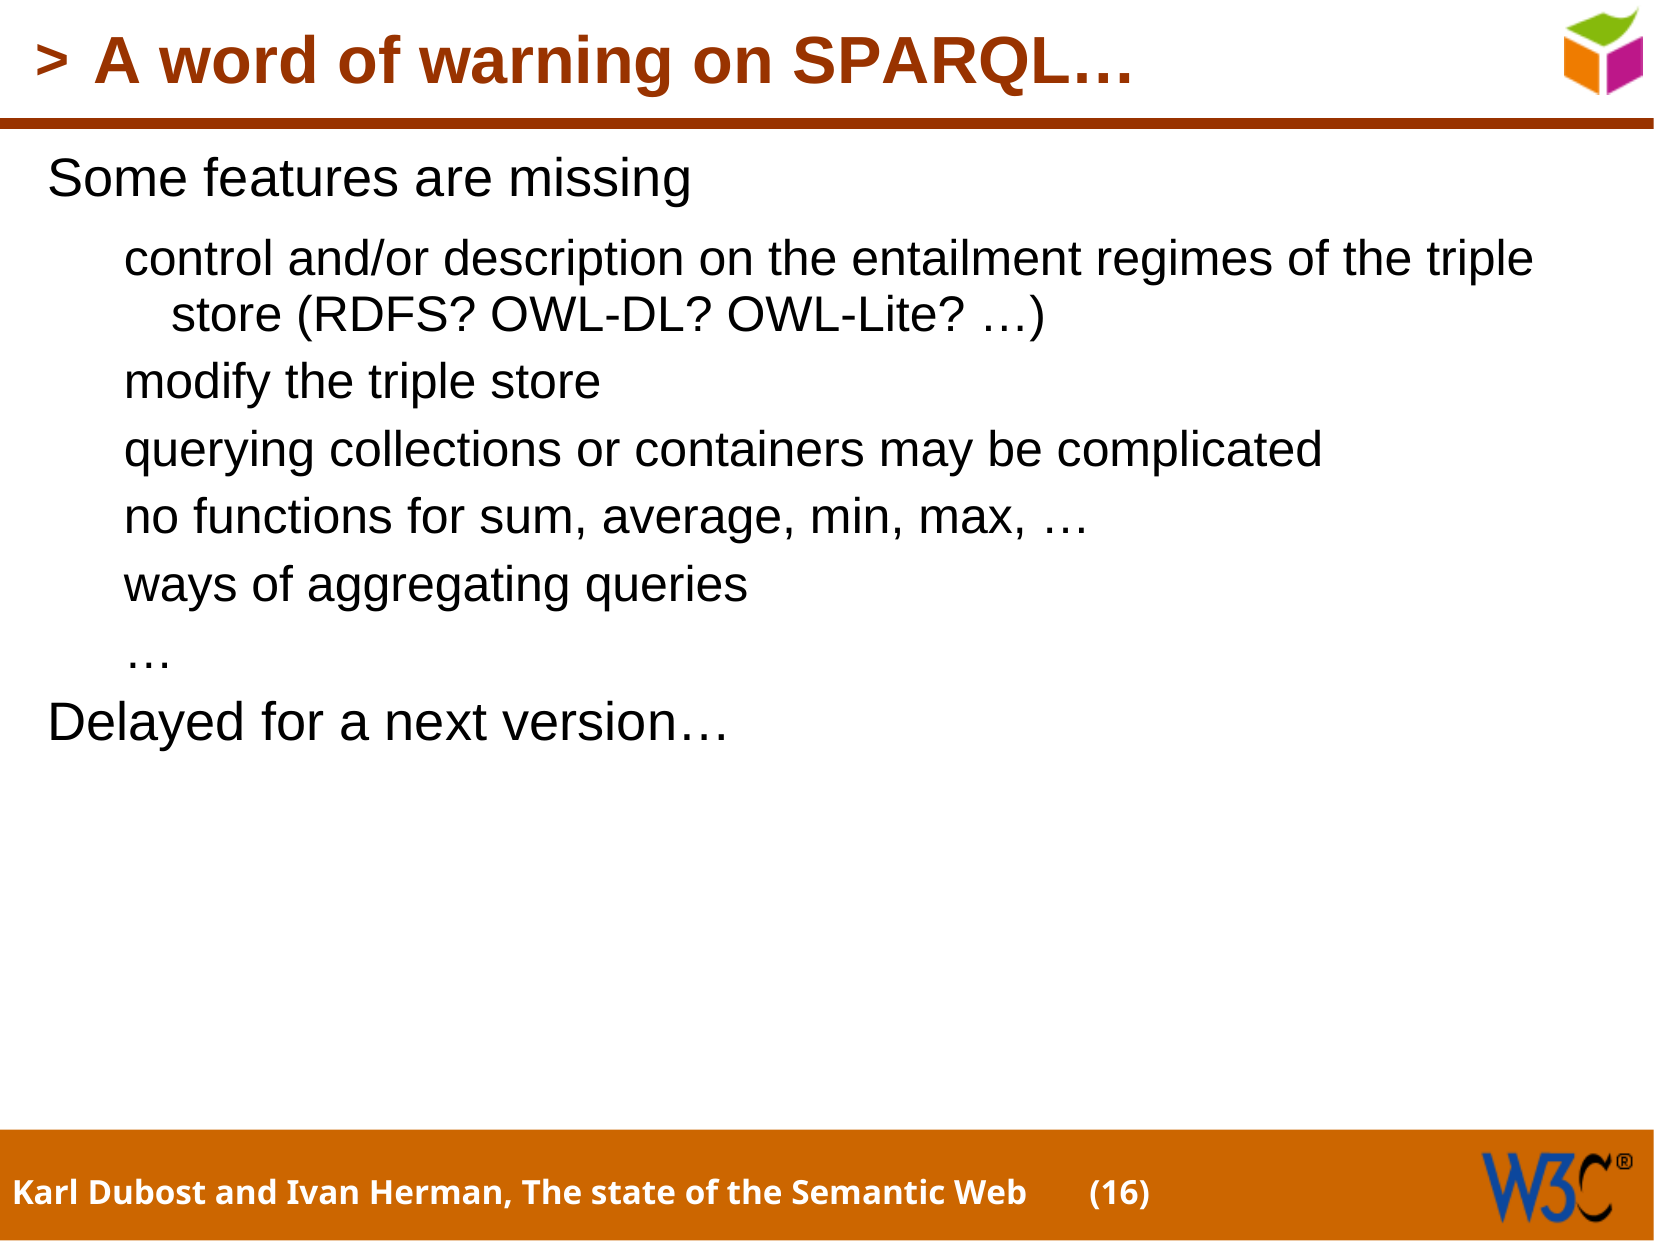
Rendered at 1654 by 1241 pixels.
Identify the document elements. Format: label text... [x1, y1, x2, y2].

list Some features are missing control and/or description on the entailment regimes of the triple store (RDFS? OWL-DL? OWL-Lite? …) modify the triple store querying collections or containers may be complicated no functions for sum, average, min, max, … ways of aggregating queries … Delayed for a next version… [29, 147, 1624, 1119]
picture [1564, 5, 1643, 95]
title A word of warning on SPARQL… [93, 0, 1493, 119]
picture [1477, 1149, 1639, 1228]
